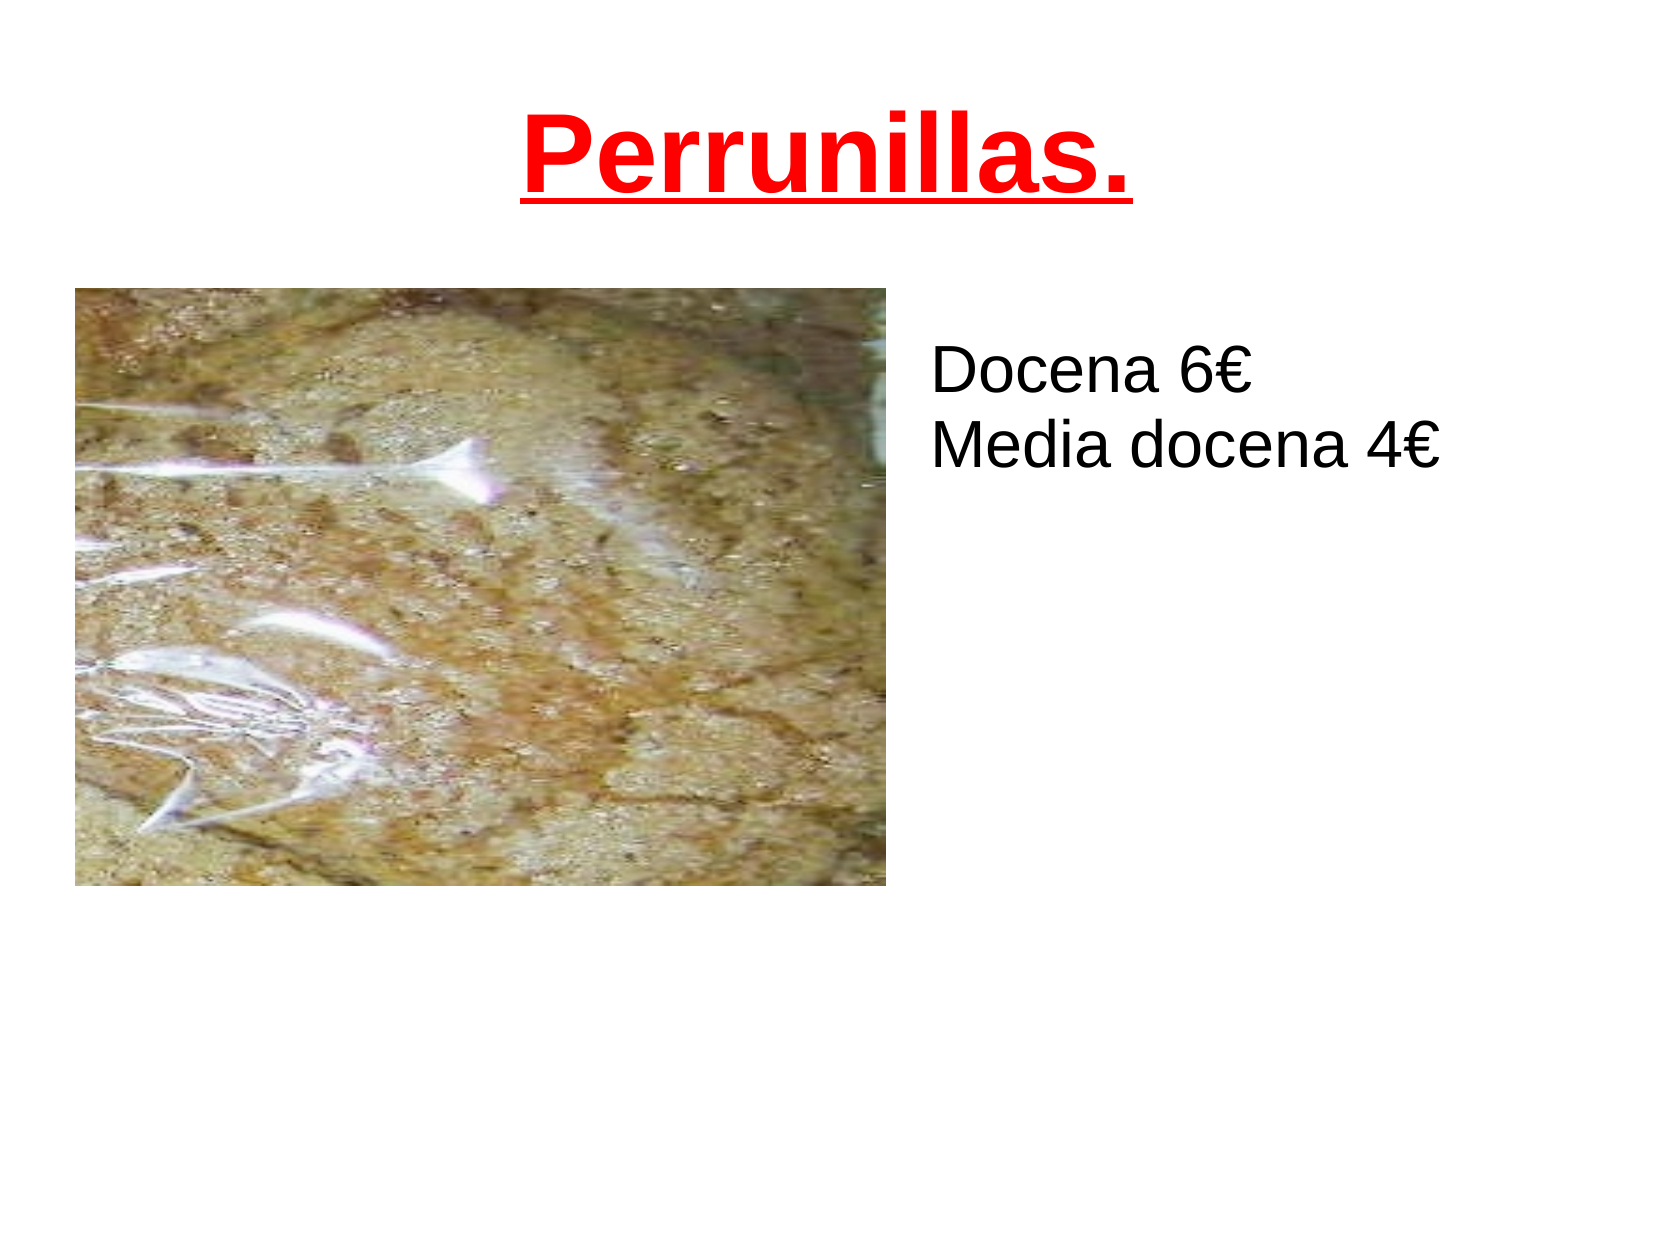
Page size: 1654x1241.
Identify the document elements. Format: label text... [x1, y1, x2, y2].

picture [75, 288, 886, 886]
title Perrunillas. [82, 56, 1571, 250]
text_box Docena 6€ Media docena 4€ [915, 324, 1477, 490]
